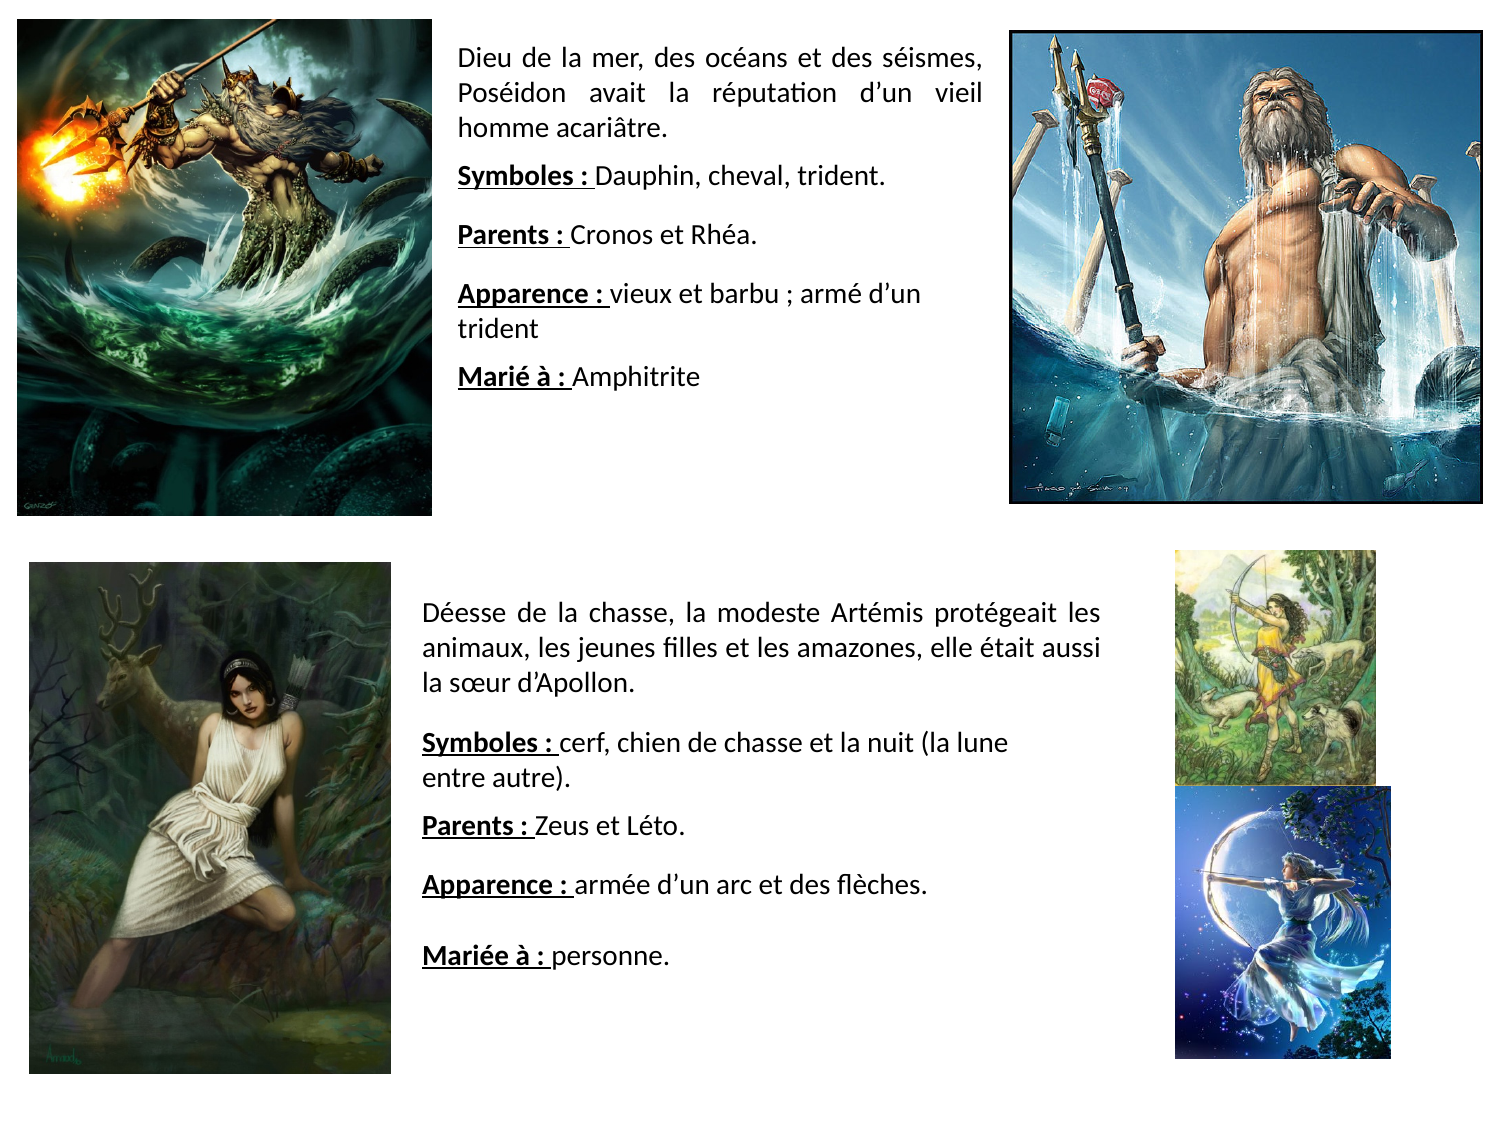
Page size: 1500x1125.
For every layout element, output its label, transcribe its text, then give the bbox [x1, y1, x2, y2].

picture [1175, 550, 1391, 1059]
text_box Apparence : vieux et barbu ; armé d’un trident [442, 267, 998, 352]
text_box Symboles : cerf, chien de chasse et la nuit (la lune entre autre). [407, 715, 1034, 798]
text_box Marié à : Amphitrite [442, 349, 939, 400]
picture [29, 562, 391, 1074]
text_box Parents : Zeus et Léto. [407, 798, 1105, 849]
text_box Apparence : armée d’un arc et des flèches. [407, 857, 1022, 908]
text_box Mariée à : personne. [407, 928, 939, 979]
text_box Symboles : Dauphin, cheval, trident. [442, 148, 998, 199]
text_box Déesse de la chasse, la modeste Artémis protégeait les animaux, les jeunes filles et les amazones, elle était aussi la sœur d’Apollon. [407, 586, 1117, 706]
picture [1009, 30, 1483, 504]
text_box Dieu de la mer, des océans et des séismes, Poséidon avait la réputation d’un vieil homme acariâtre. [442, 30, 998, 148]
picture [17, 19, 432, 516]
text_box Parents : Cronos et Rhéa. [442, 208, 975, 258]
